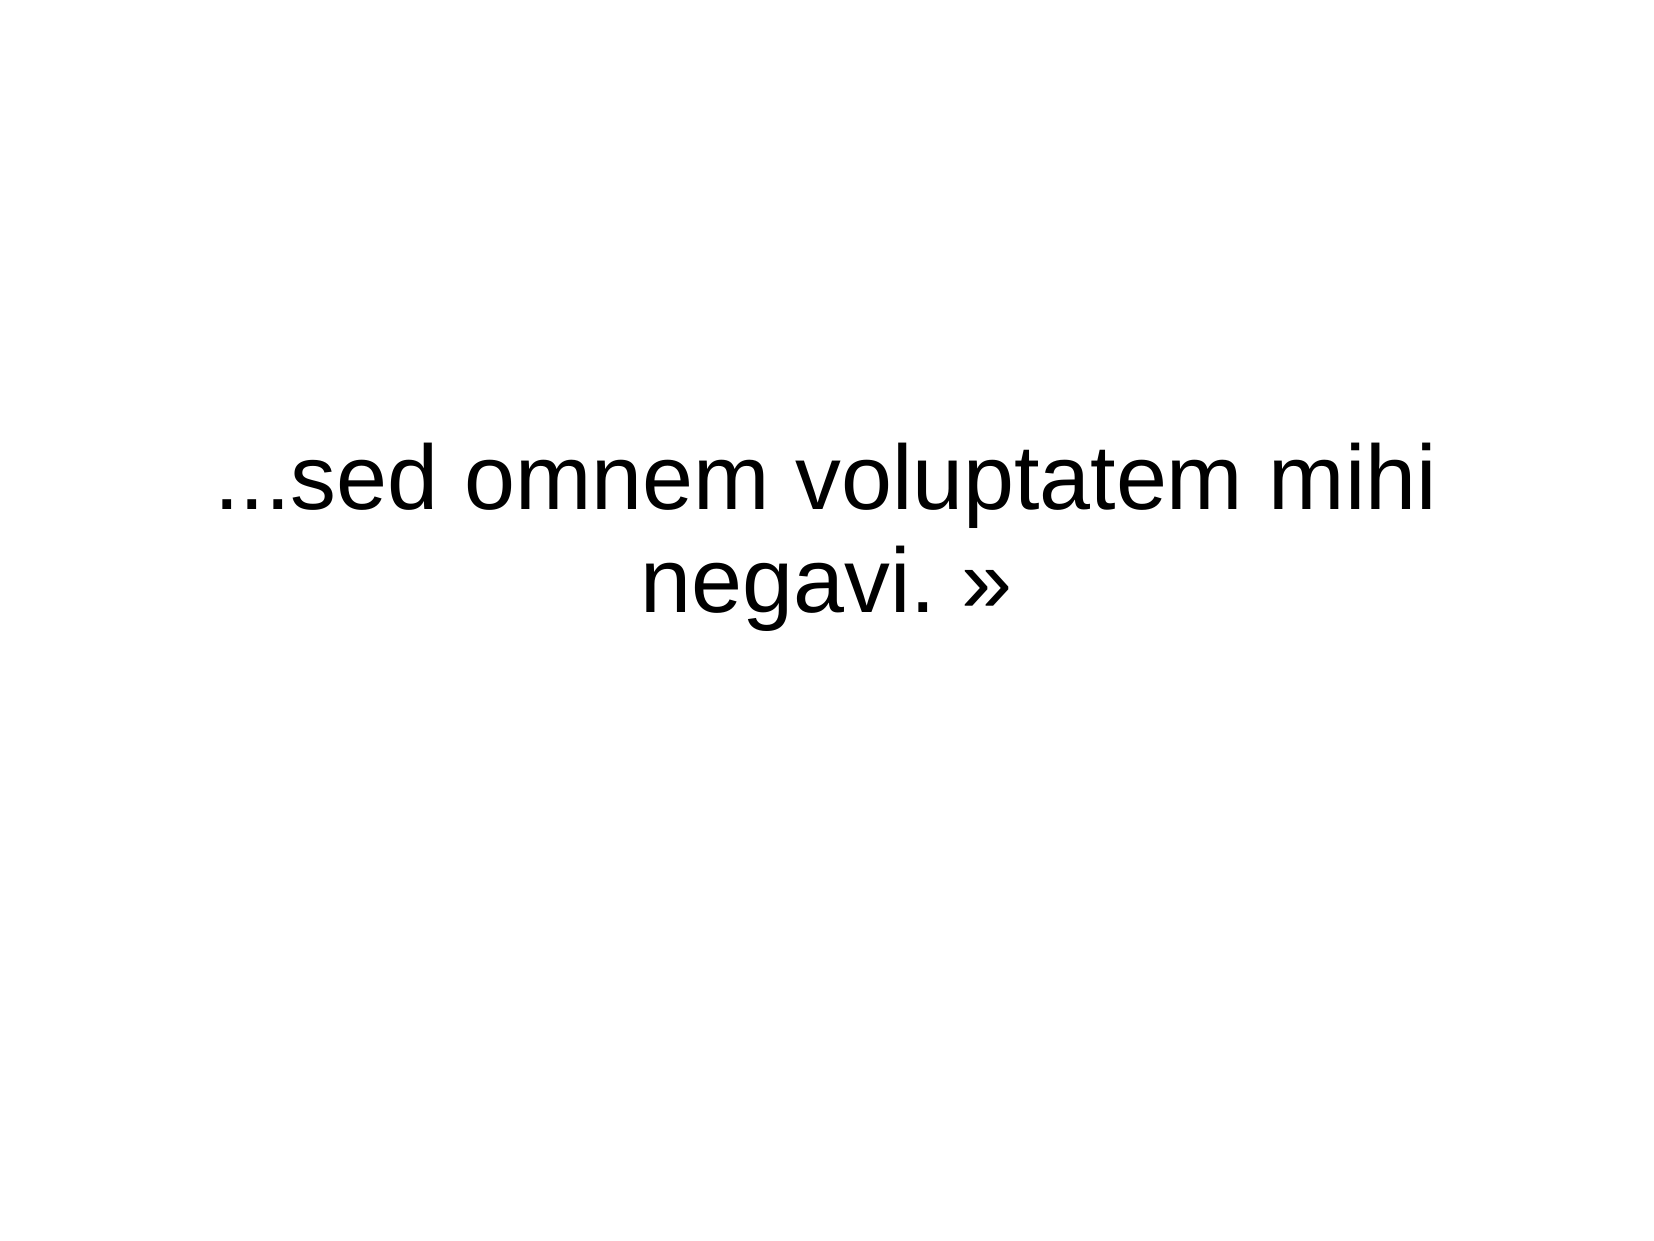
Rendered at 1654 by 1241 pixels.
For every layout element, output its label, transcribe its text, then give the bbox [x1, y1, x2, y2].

subtitle ...sed omnem voluptatem mihi negavi. » [82, 49, 1571, 1010]
